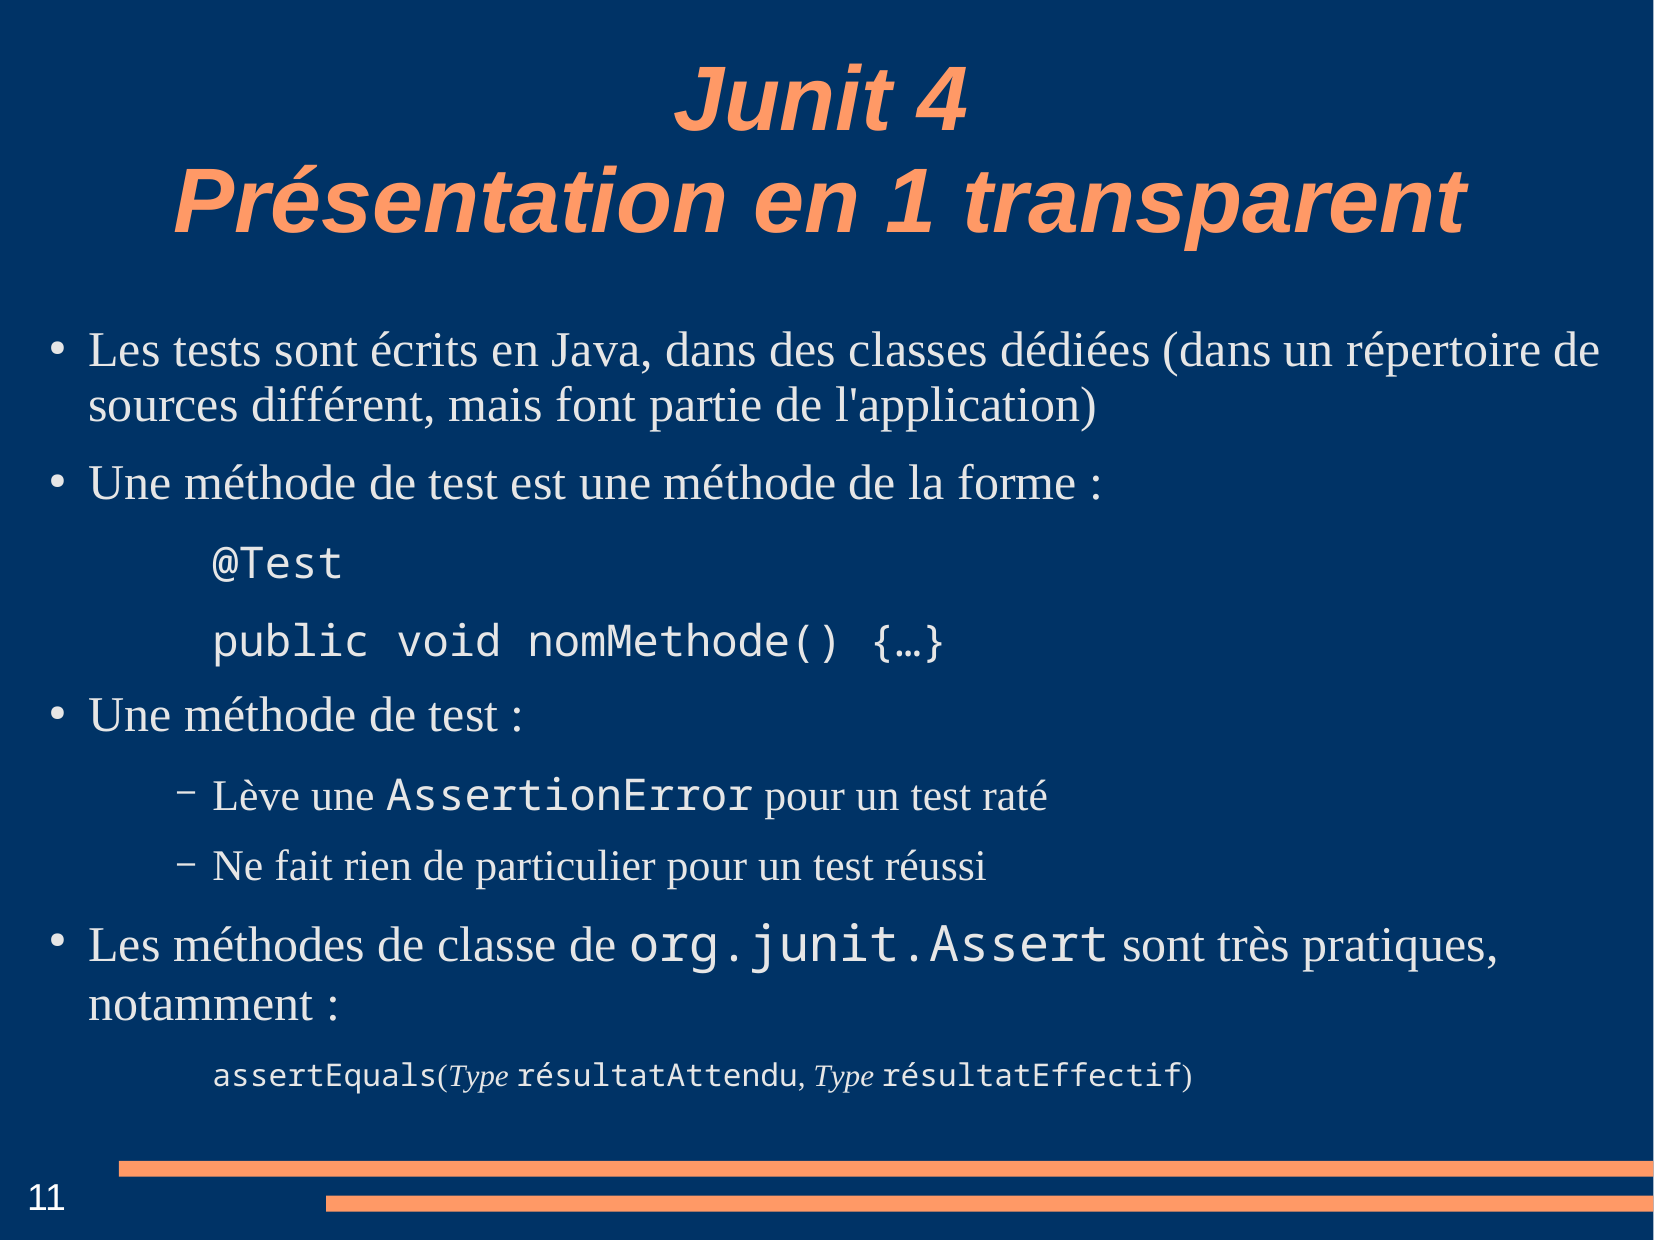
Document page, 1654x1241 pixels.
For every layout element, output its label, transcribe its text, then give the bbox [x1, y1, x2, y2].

title Junit 4 Présentation en 1 transparent [35, 46, 1607, 254]
list Les tests sont écrits en Java, dans des classes dédiées (dans un répertoire de sources différent, mais font partie de l'application) Une méthode de test est une méthode de la forme : @Test public void nomMethode() {…} Une méthode de test : Lève une AssertionError pour un test raté Ne fait rien de particulier pour un test réussi Les méthodes de classe de org.junit.Assert sont très pratiques, notamment : assertEquals(Type résultatAttendu, Type résultatEffectif) [35, 322, 1607, 1099]
